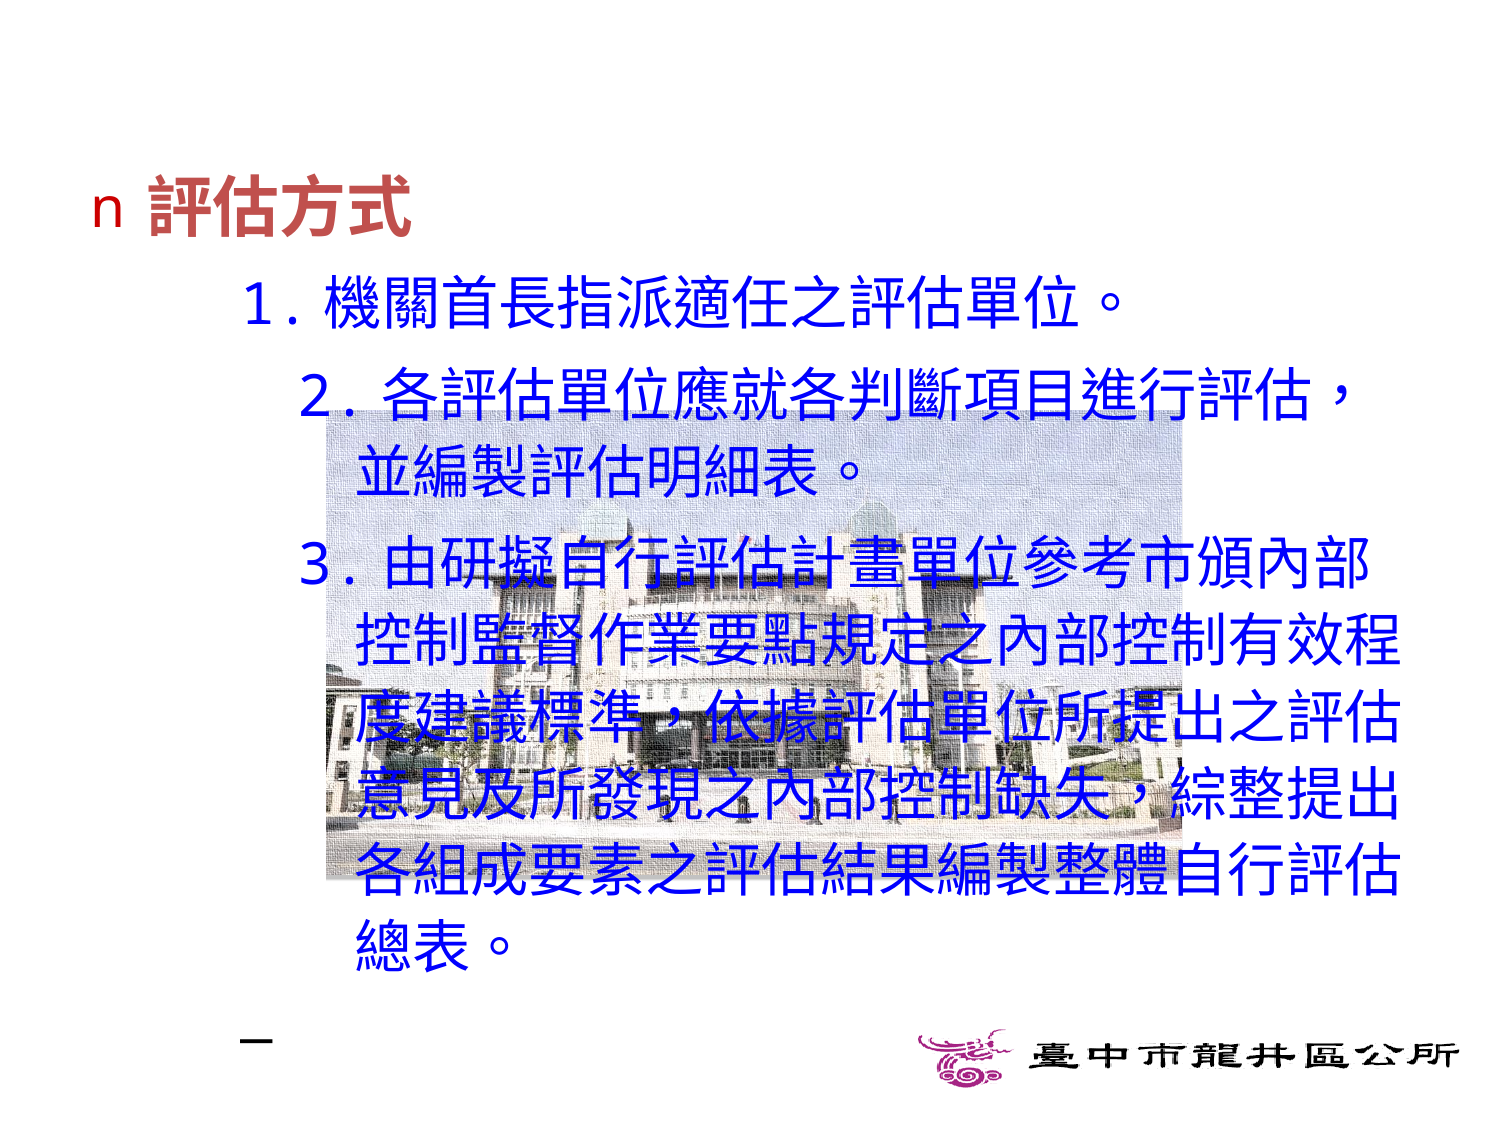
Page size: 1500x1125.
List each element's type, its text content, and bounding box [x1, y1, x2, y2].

list 評估方式 1.機關首長指派適任之評估單位。 2.各評估單位應就各判斷項目進行評估，並編製評估明細表。 3.由研擬自行評估計畫單位參考市頒內部控制監督作業要點規定之內部控制有效程度建議標準，依據評估單位所提出之評估意見及所發現之內部控制缺失，綜整提出各組成要素之評估結果編製整體自行評估總表。 [75, 125, 1426, 1005]
